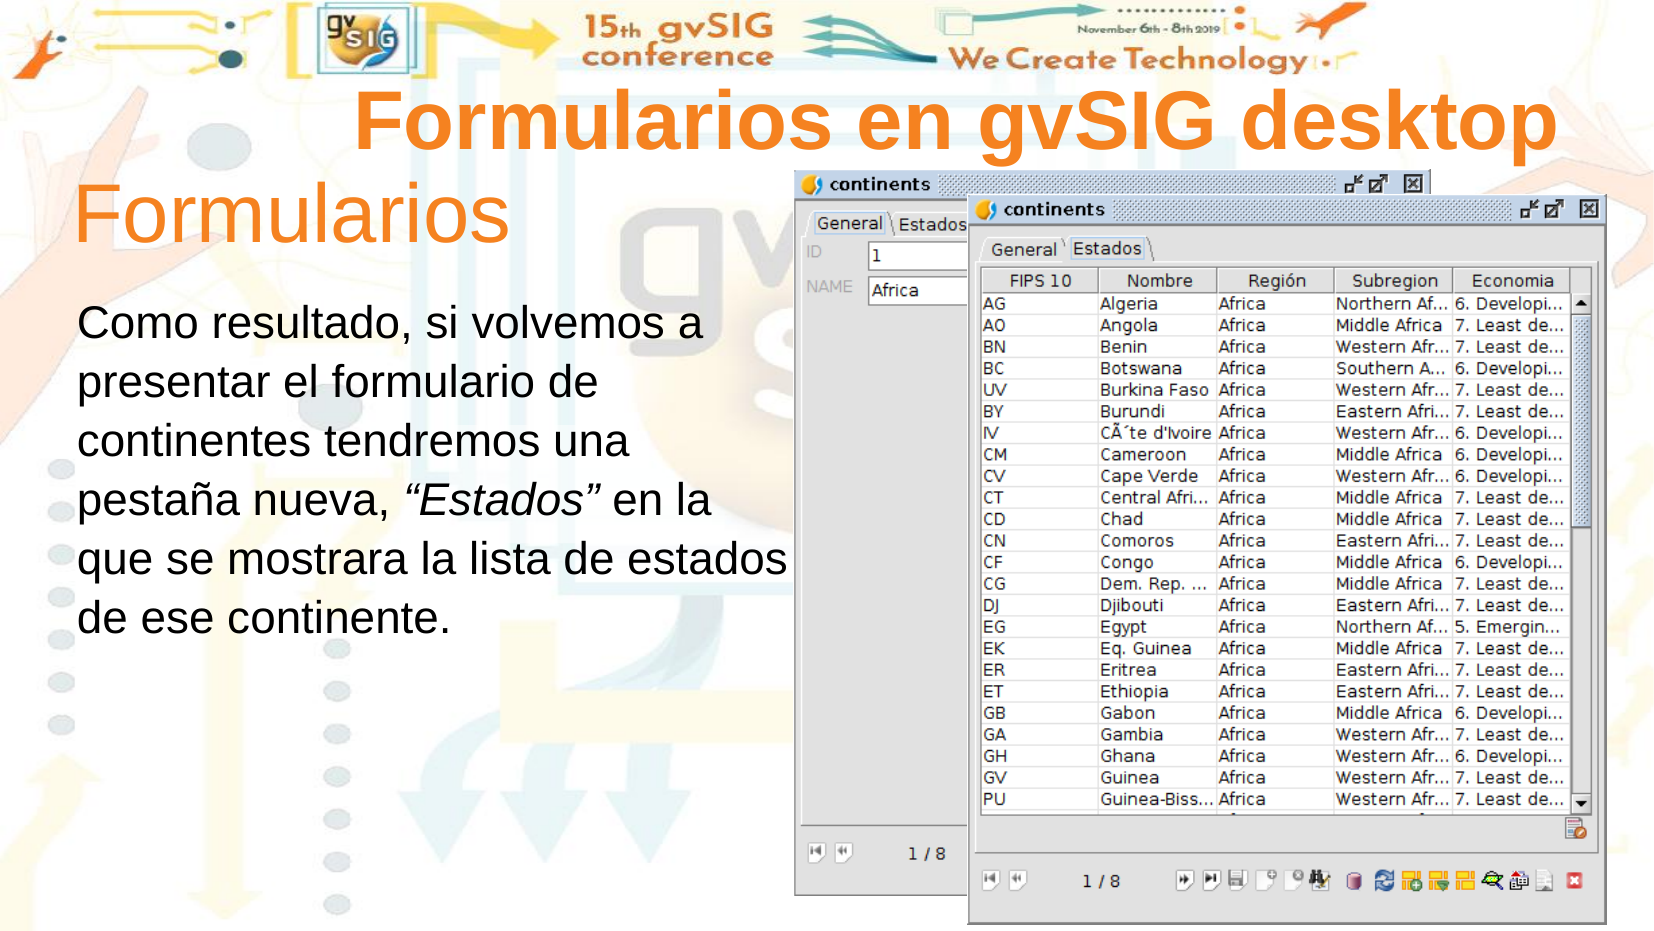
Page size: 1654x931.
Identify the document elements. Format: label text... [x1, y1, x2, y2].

title Formularios [72, 167, 1561, 261]
picture [0, 0, 1654, 931]
text_box Como resultado, si volvemos a presentar el formulario de continentes tendremos una pestaña nueva, “Estados” en la que se mostrara la lista de estados de ese continente. [41, 289, 796, 839]
title Formularios en gvSIG desktop [72, 73, 1561, 167]
